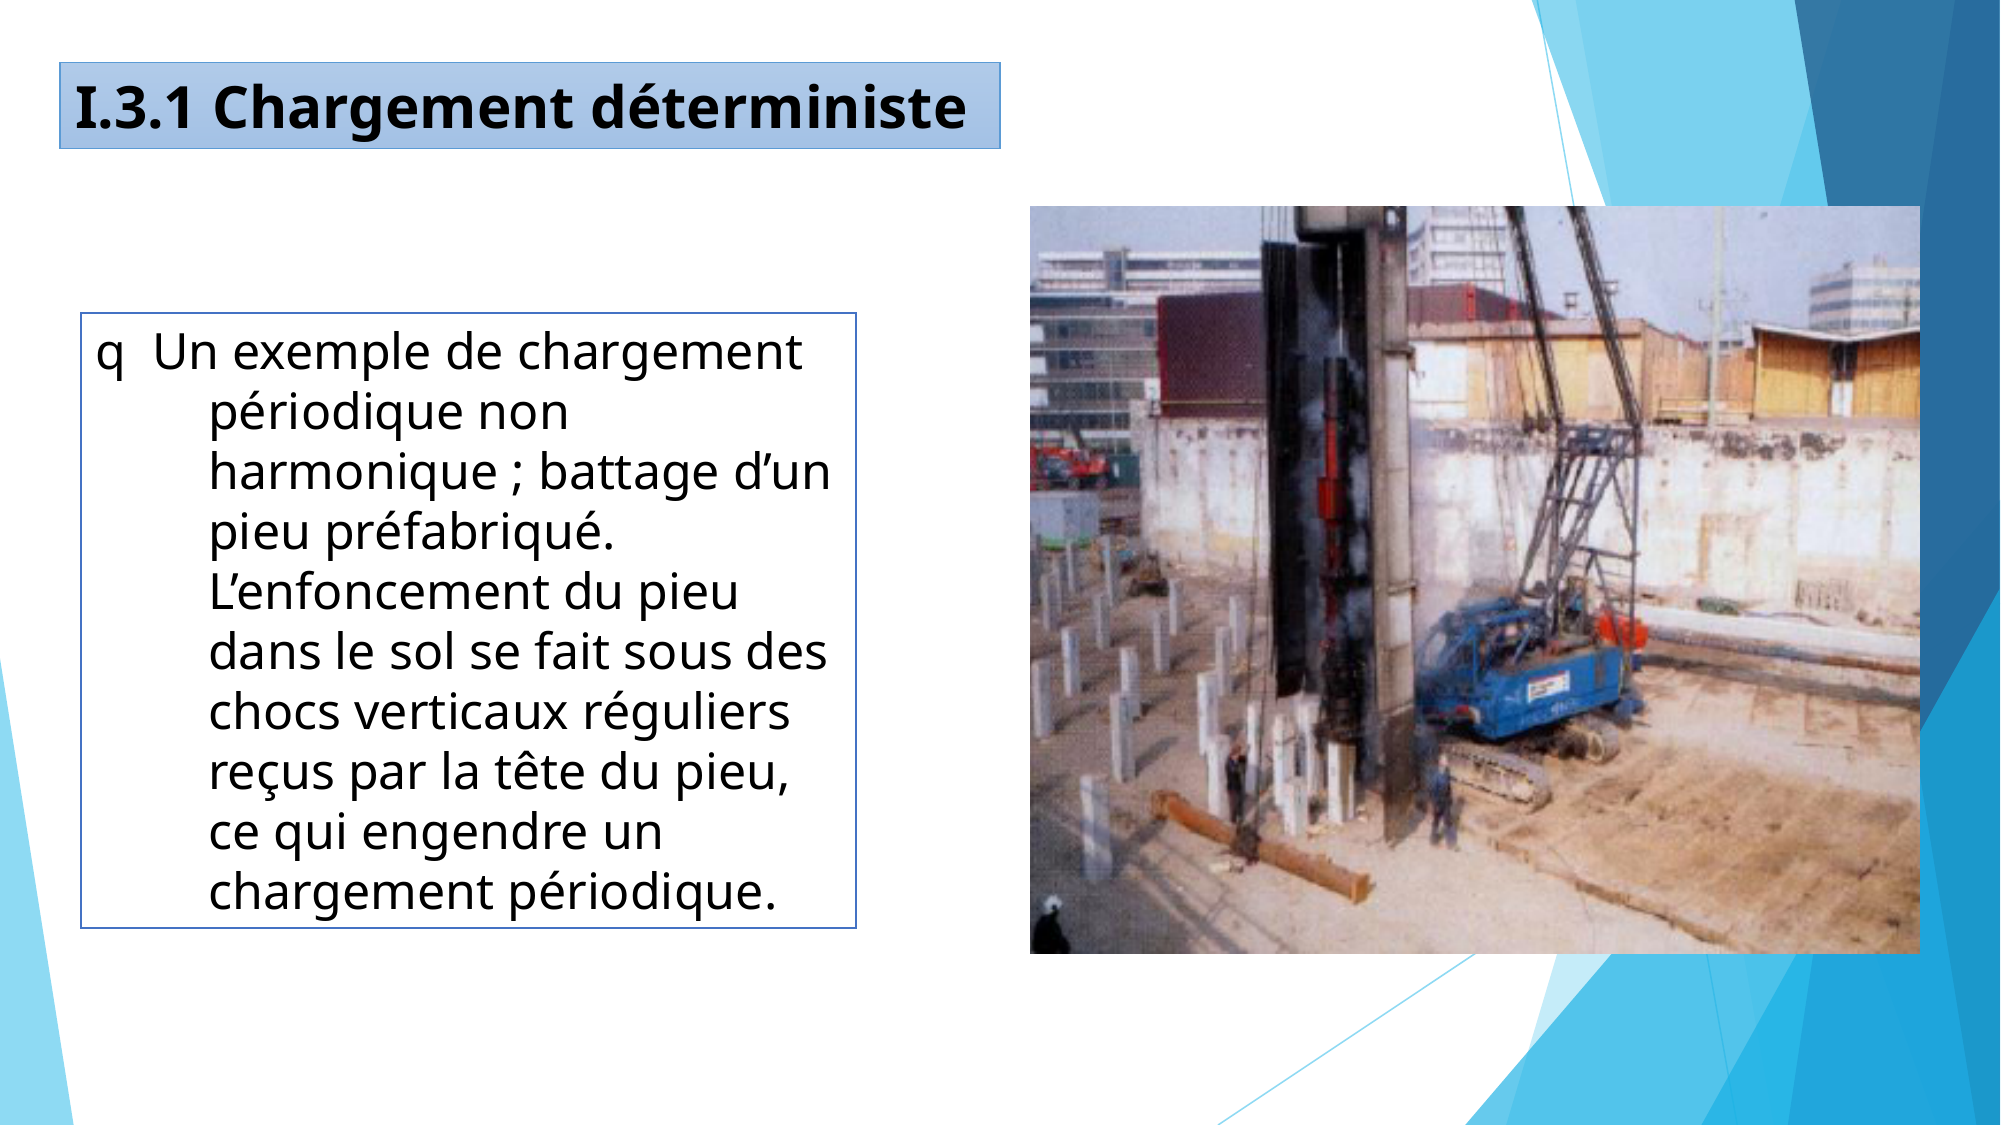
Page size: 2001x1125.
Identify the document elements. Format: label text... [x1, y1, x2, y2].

text_box Un exemple de chargement périodique non harmonique ; battage d’un pieu préfabriqué. L’enfoncement du pieu dans le sol se fait sous des chocs verticaux réguliers reçus par la tête du pieu, ce qui engendre un chargement périodique. [80, 312, 857, 813]
picture [1030, 207, 1920, 954]
text_box I.3.1 Chargement déterministe [60, 62, 1000, 149]
